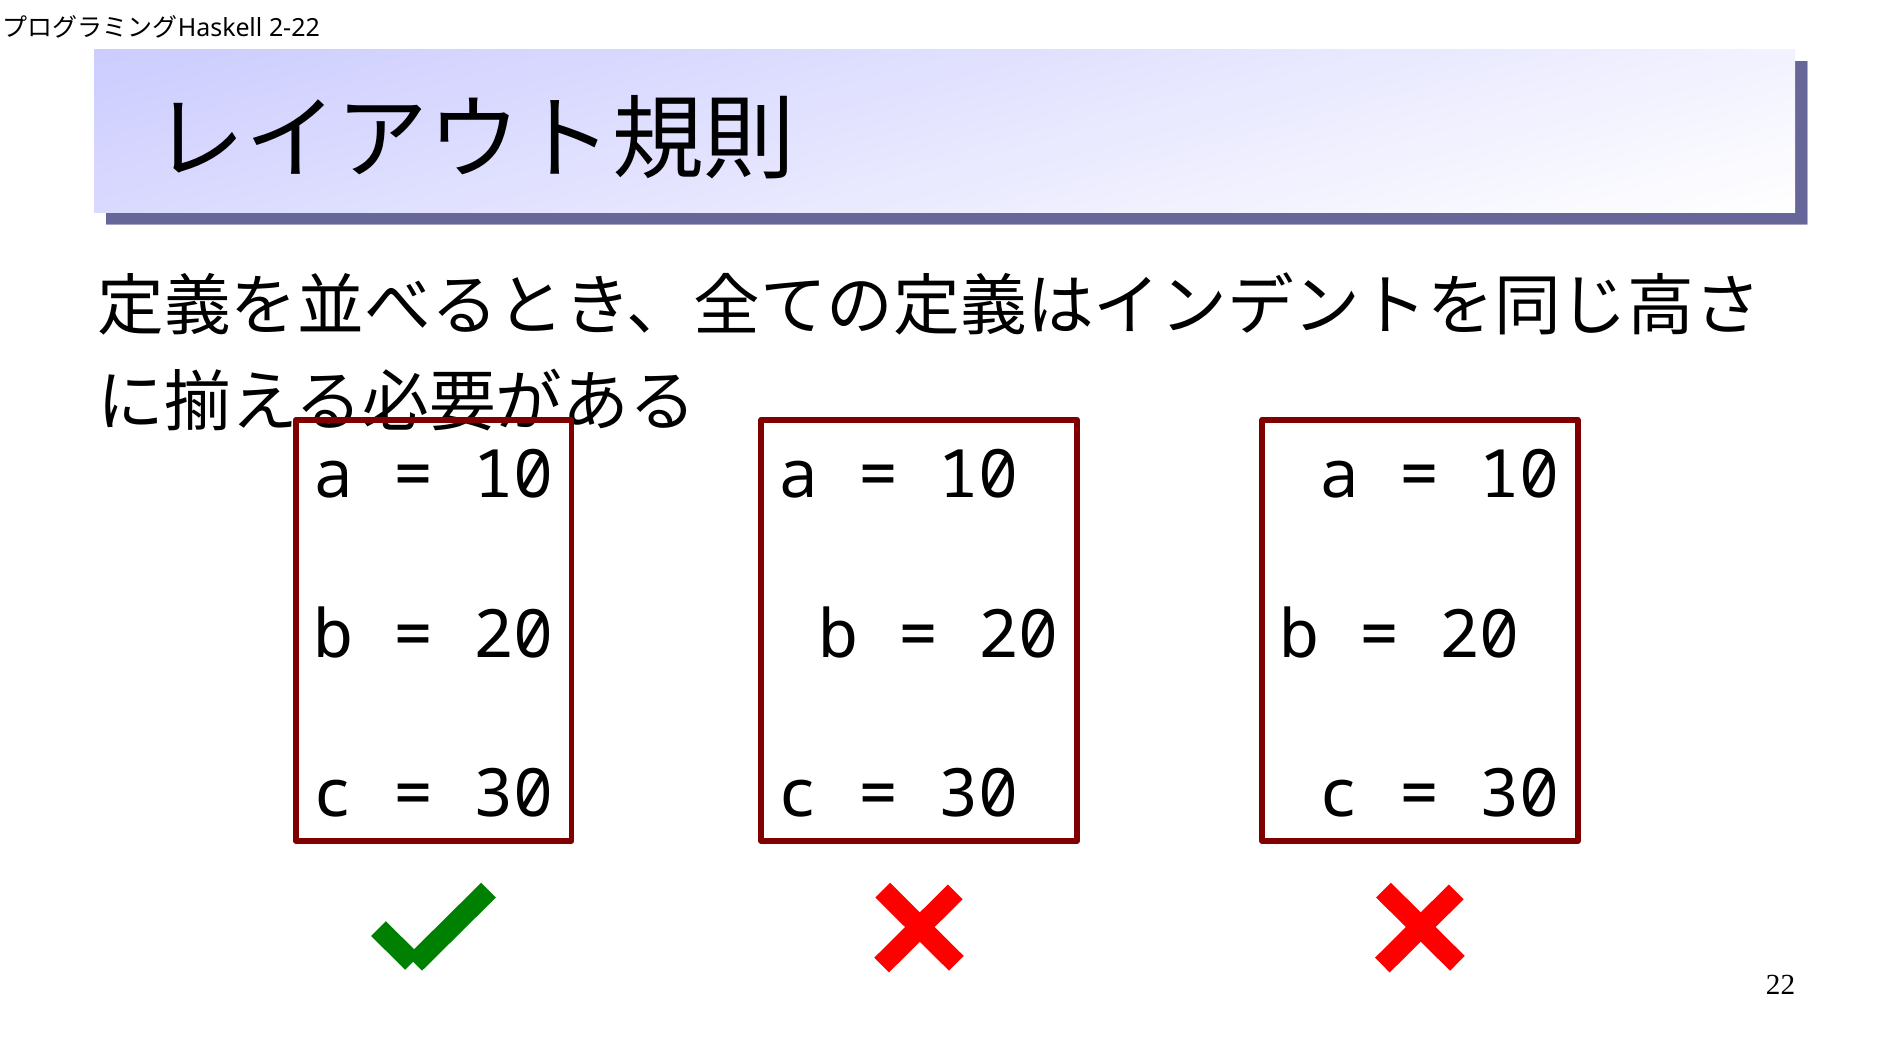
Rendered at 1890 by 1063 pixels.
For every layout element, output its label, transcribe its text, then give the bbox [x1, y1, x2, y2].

text_box a = 10 b = 20 c = 30 [1262, 419, 1578, 841]
text_box a = 10 b = 20 c = 30 [295, 419, 572, 841]
text_box a = 10 b = 20 c = 30 [761, 419, 1077, 841]
list 定義を並べるとき、全ての定義はインデントを同じ高さに揃える必要がある [94, 248, 1796, 574]
title レイアウト規則 [94, 49, 1796, 213]
